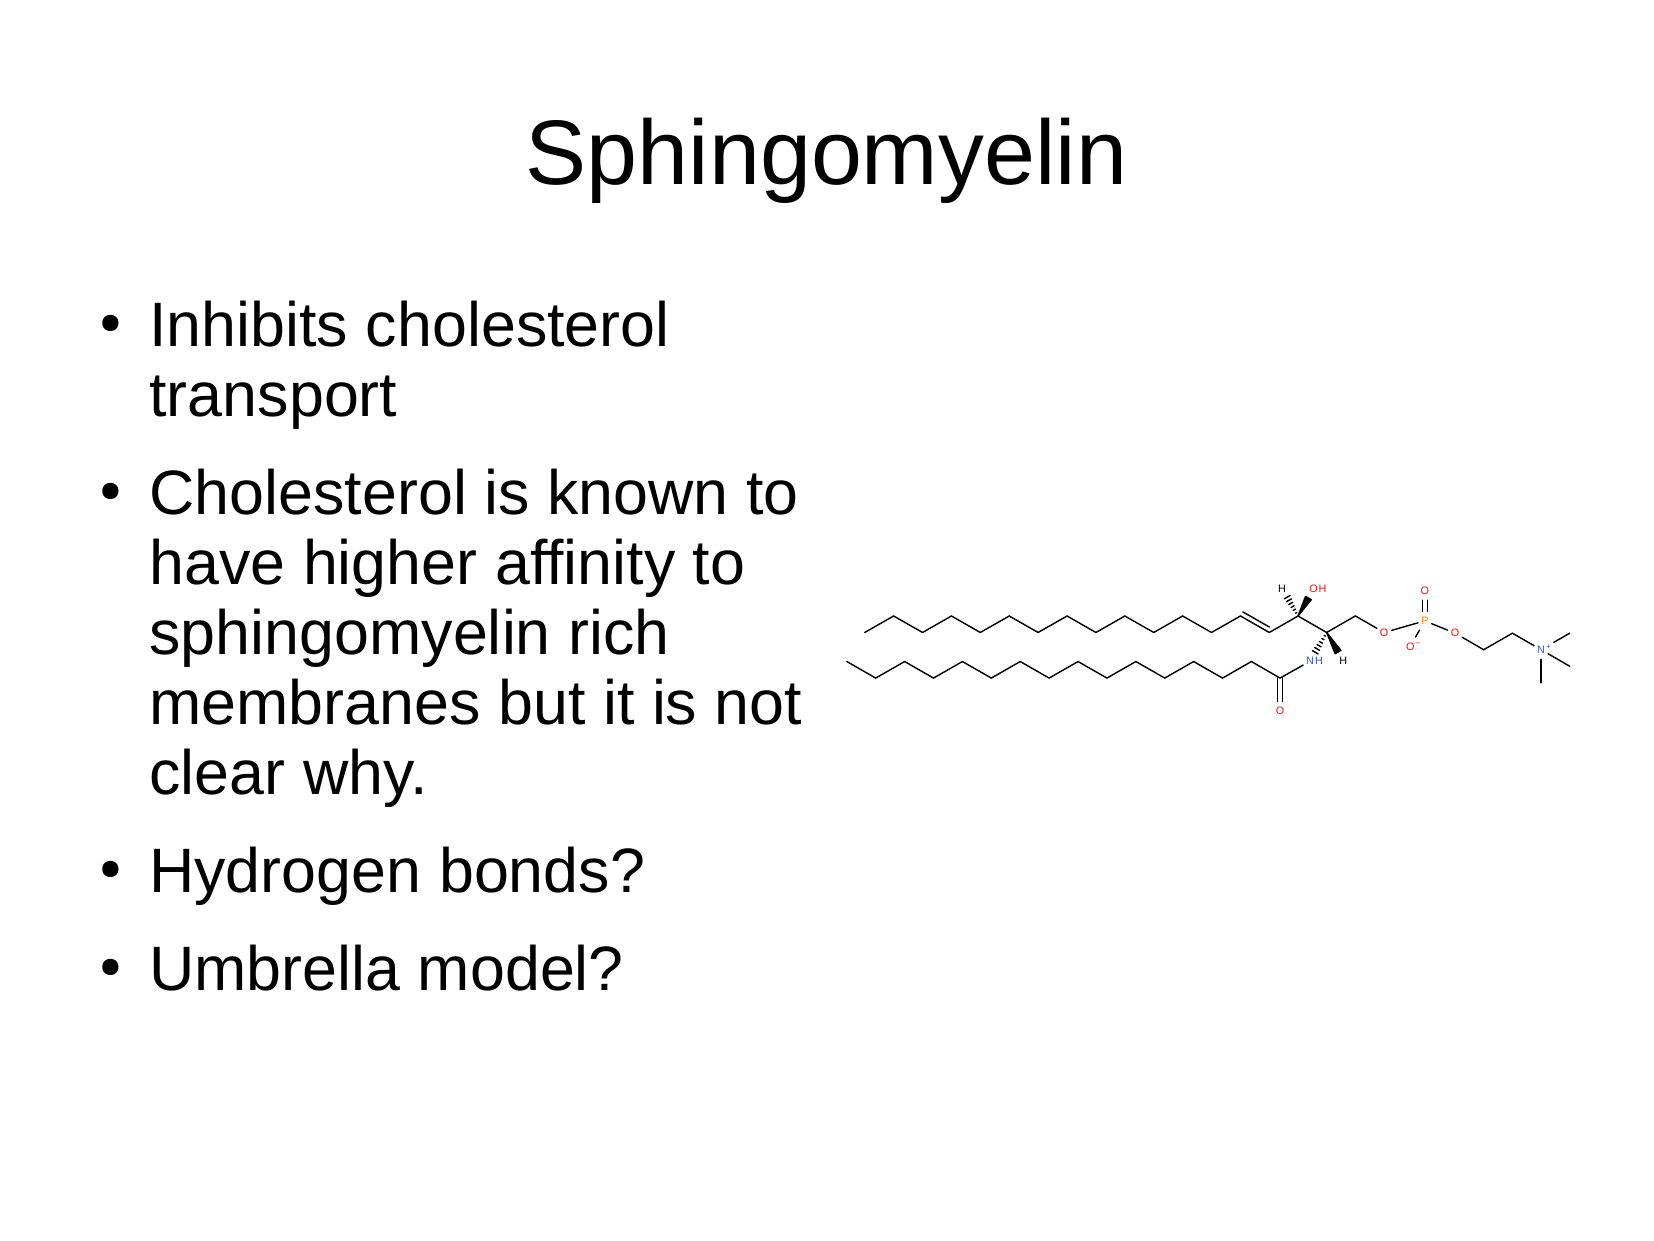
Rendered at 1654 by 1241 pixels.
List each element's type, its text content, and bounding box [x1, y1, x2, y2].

picture [845, 582, 1572, 717]
list Inhibits cholesterol transport Cholesterol is known to have higher affinity to sphingomyelin rich membranes but it is not clear why. Hydrogen bonds? Umbrella model? [82, 290, 809, 1010]
title Sphingomyelin [82, 49, 1571, 257]
